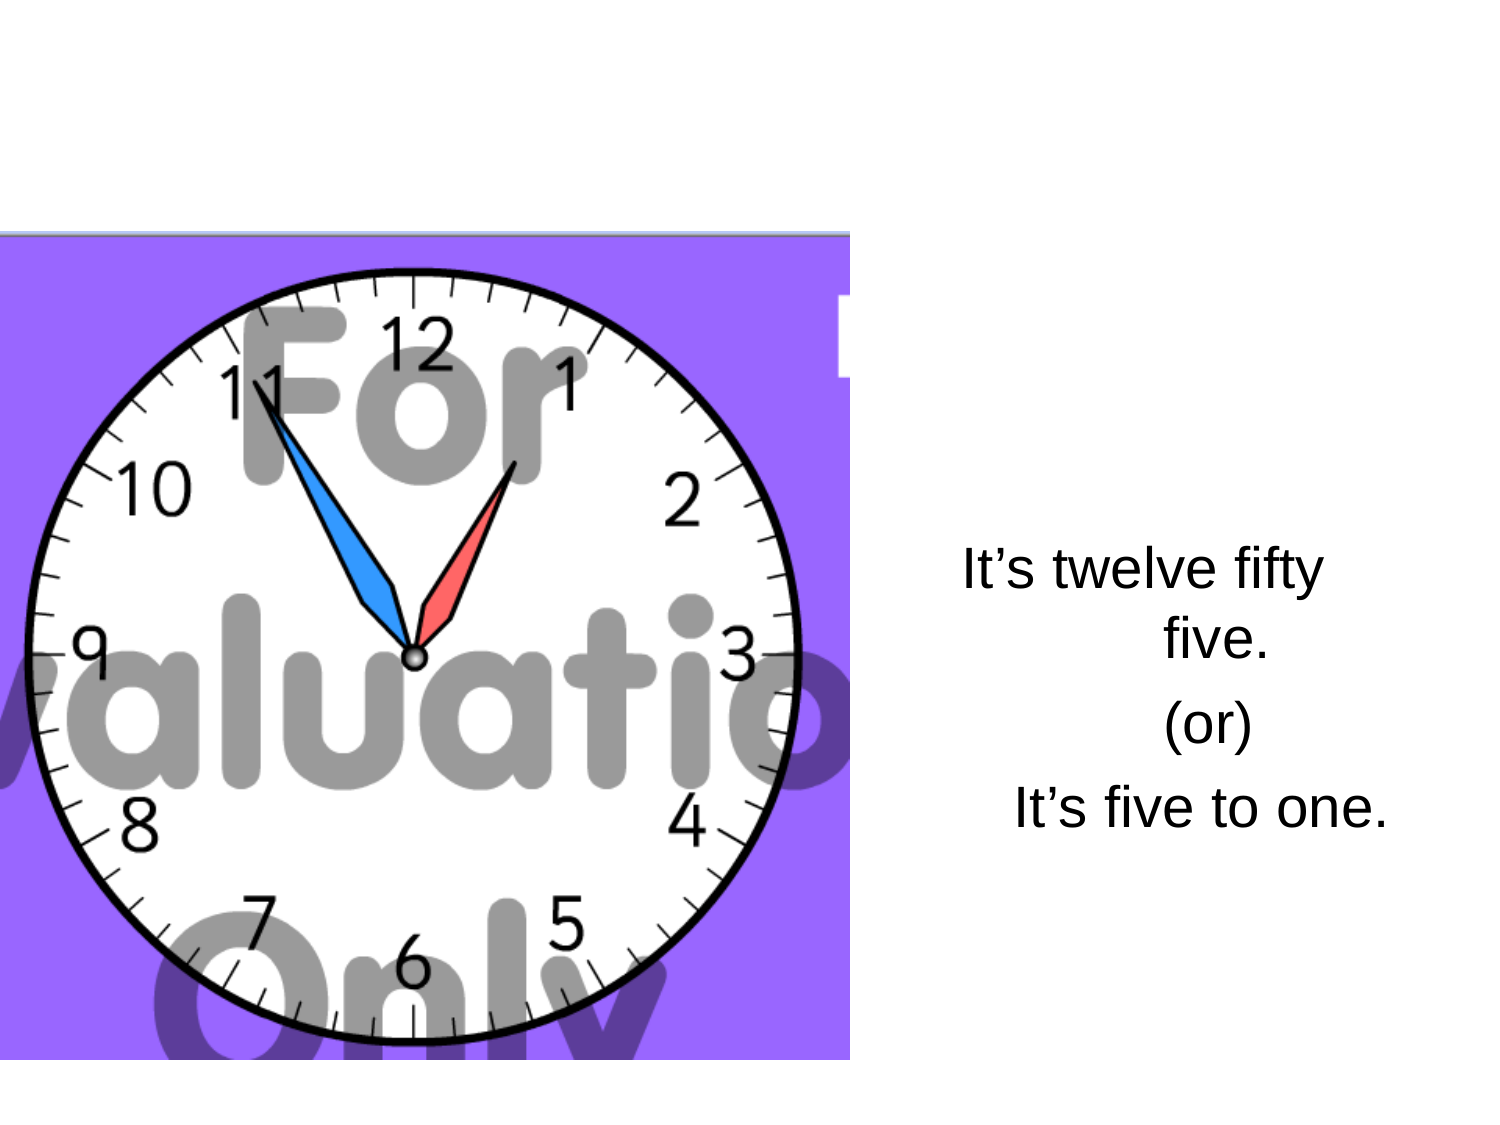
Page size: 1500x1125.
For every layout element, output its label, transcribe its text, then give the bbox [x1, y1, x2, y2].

list It’s twelve fifty five. (or) It’s five to one. [849, 269, 1463, 1088]
picture [0, 231, 850, 1060]
